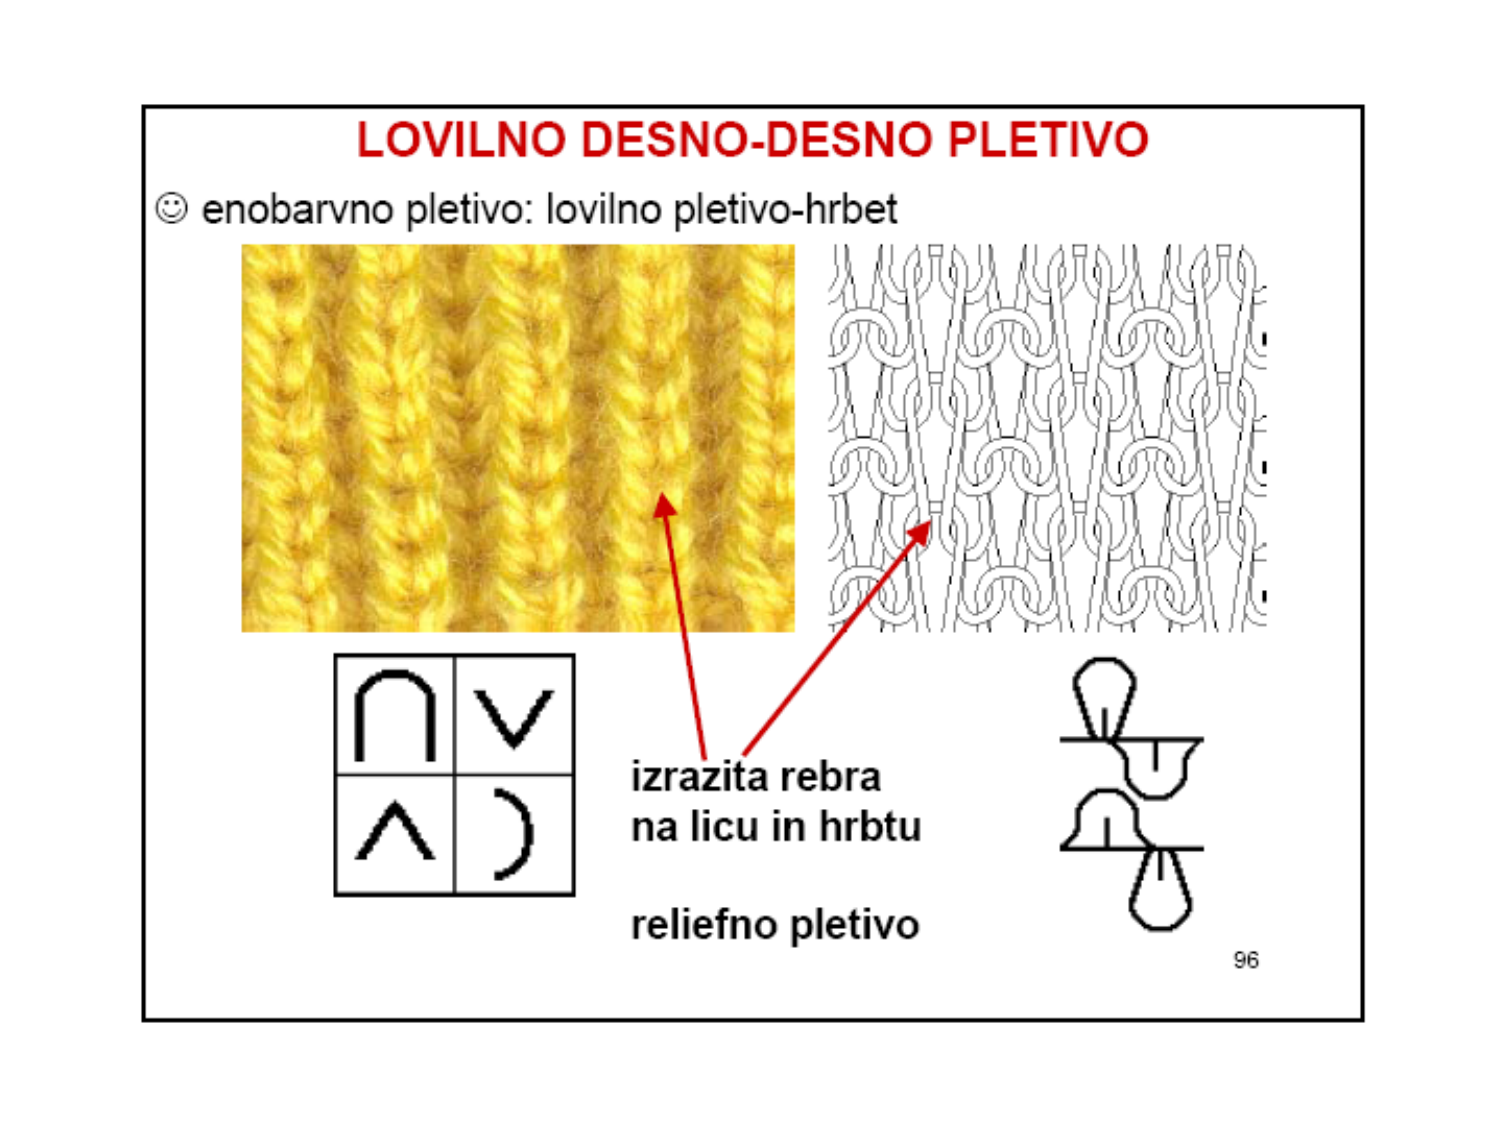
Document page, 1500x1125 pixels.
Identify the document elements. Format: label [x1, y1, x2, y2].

picture [117, 78, 1382, 1048]
